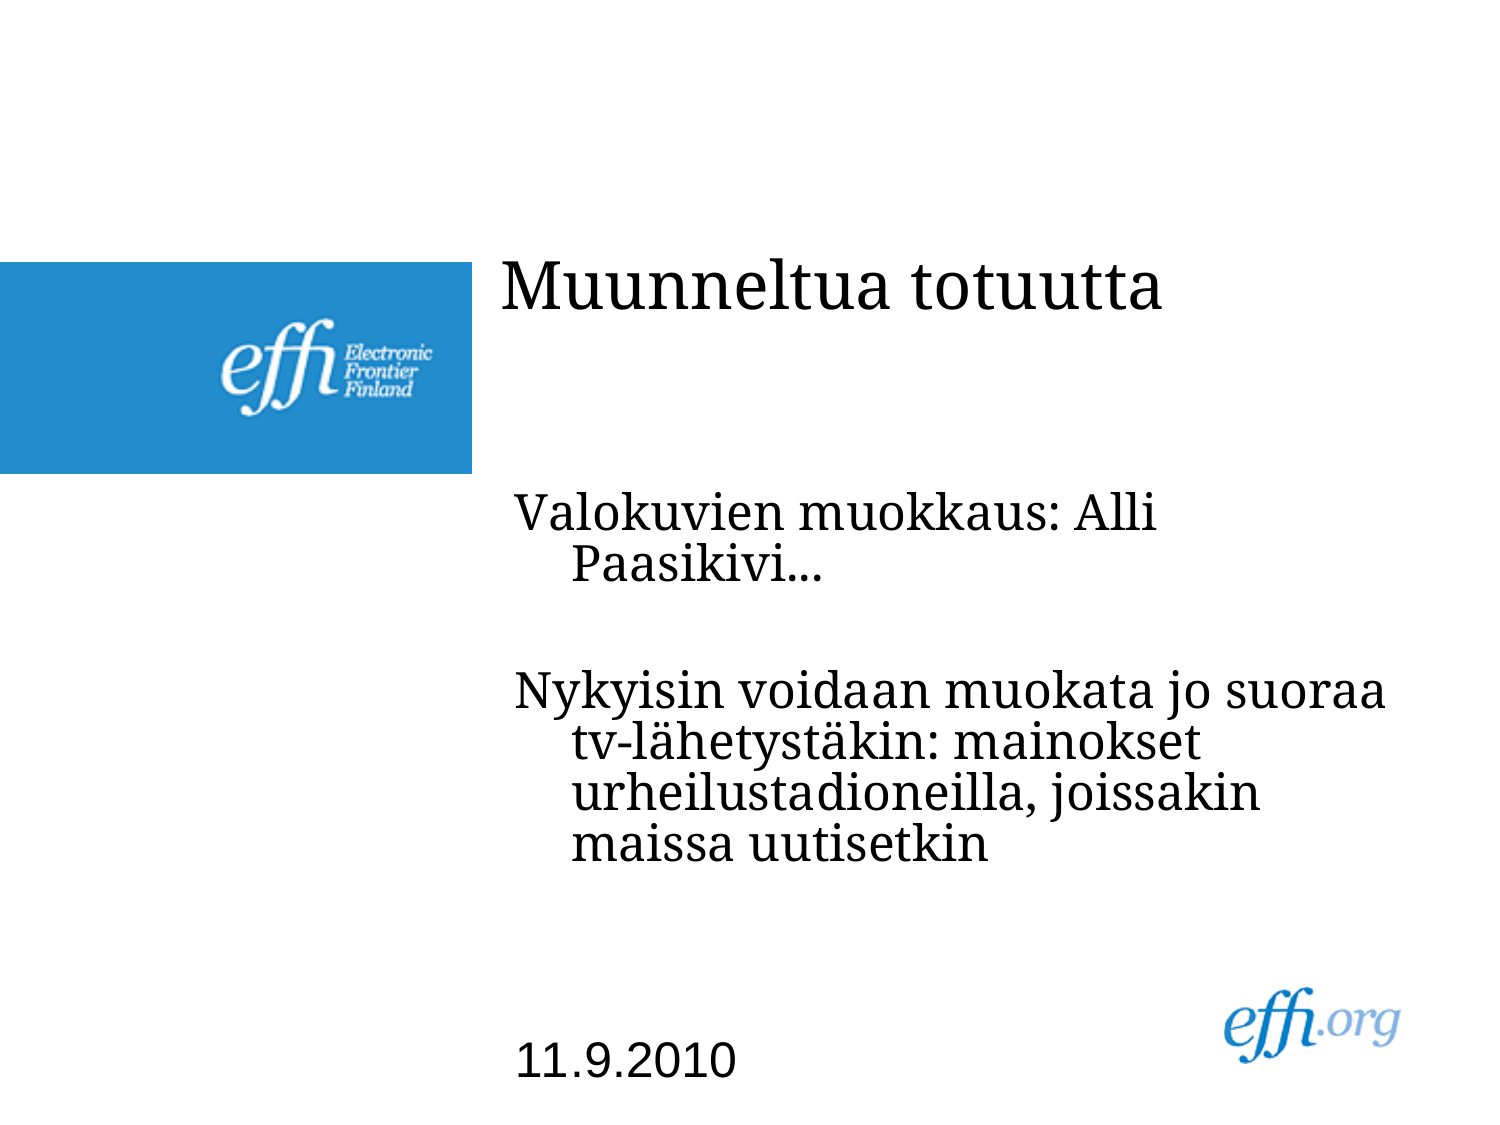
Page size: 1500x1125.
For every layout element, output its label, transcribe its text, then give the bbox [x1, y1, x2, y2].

picture [1224, 1034, 1401, 1064]
picture [0, 262, 472, 474]
list Valokuvien muokkaus: Alli Paasikivi... Nykyisin voidaan muokata jo suoraa tv-lähetystäkin: mainokset urheilustadioneilla, joissakin maissa uutisetkin [500, 474, 1425, 1034]
title Muunneltua totuutta [500, 199, 1425, 375]
